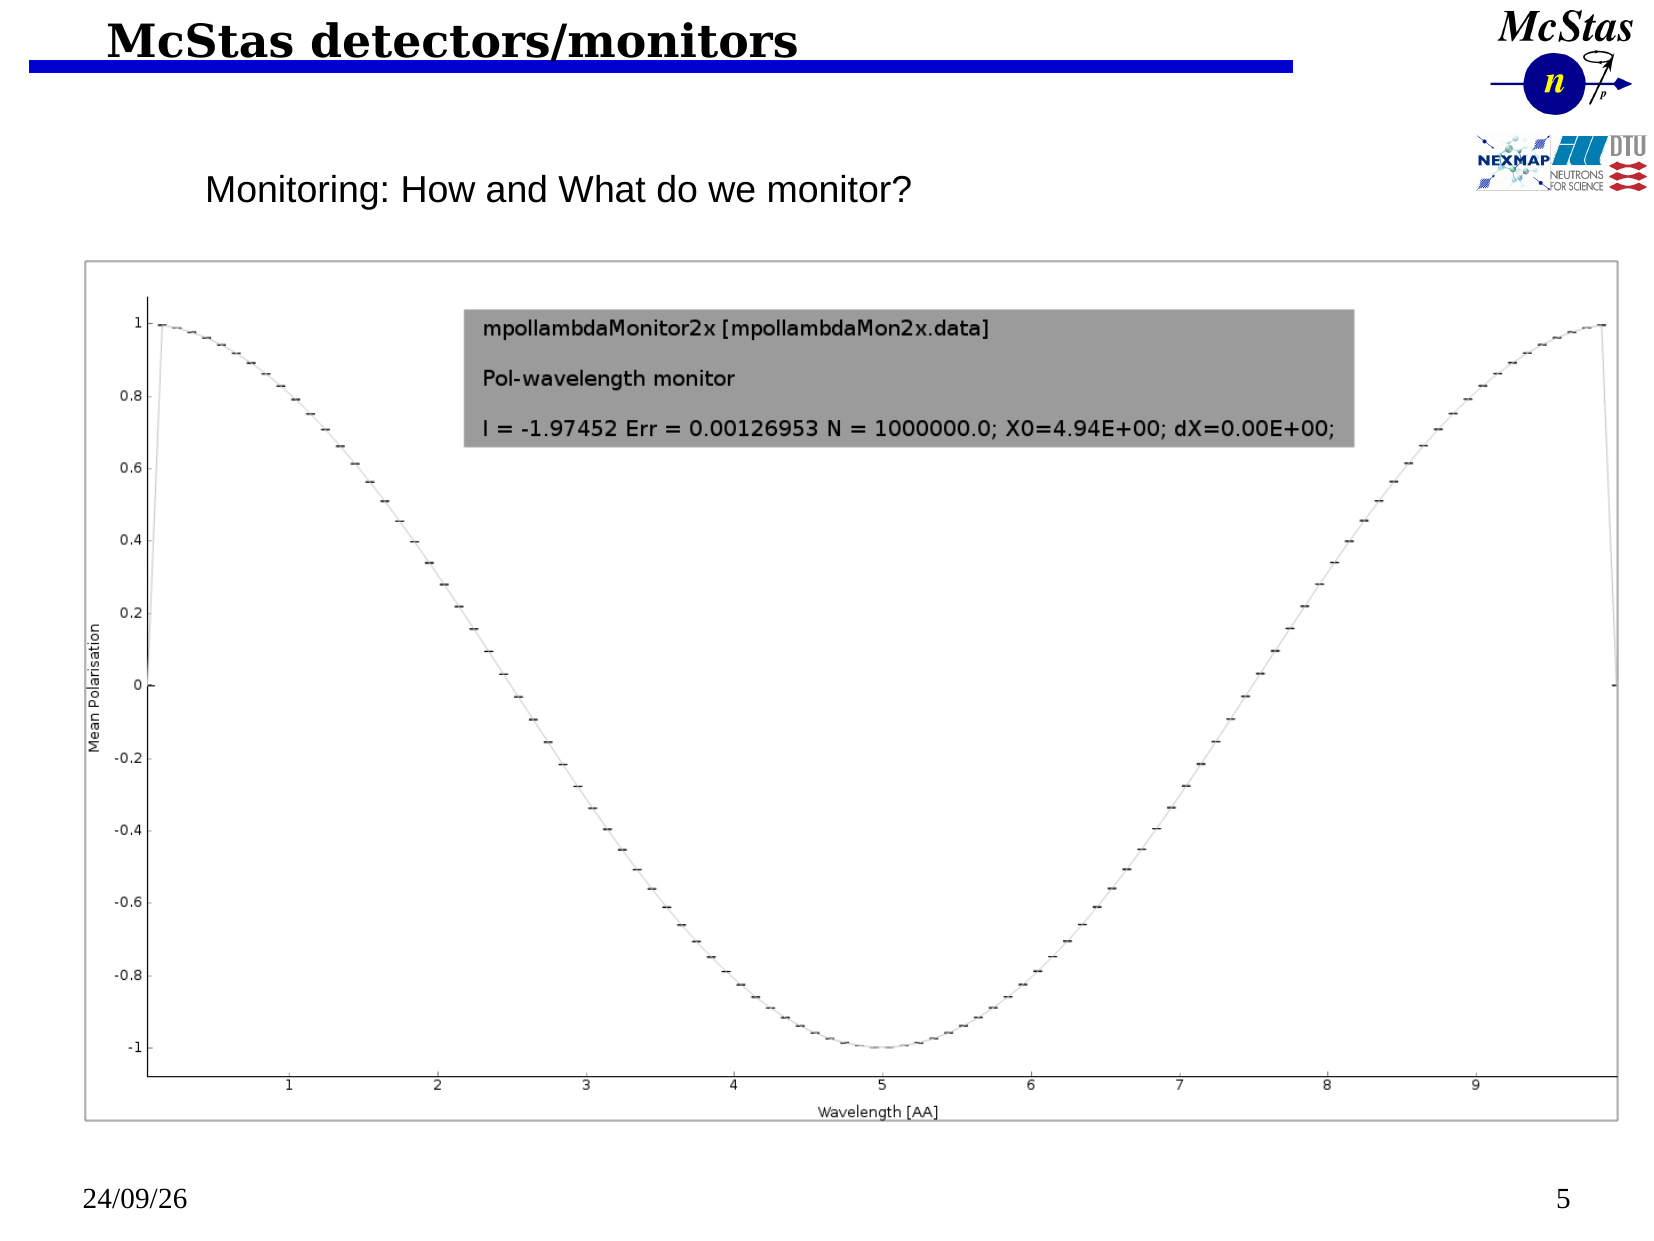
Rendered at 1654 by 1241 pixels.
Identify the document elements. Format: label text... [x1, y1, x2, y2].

title McStas detectors/monitors [106, 11, 1489, 71]
text_box Monitoring: How and What do we monitor? [190, 161, 1124, 219]
picture [1476, 10, 1647, 191]
picture [83, 259, 1620, 1123]
